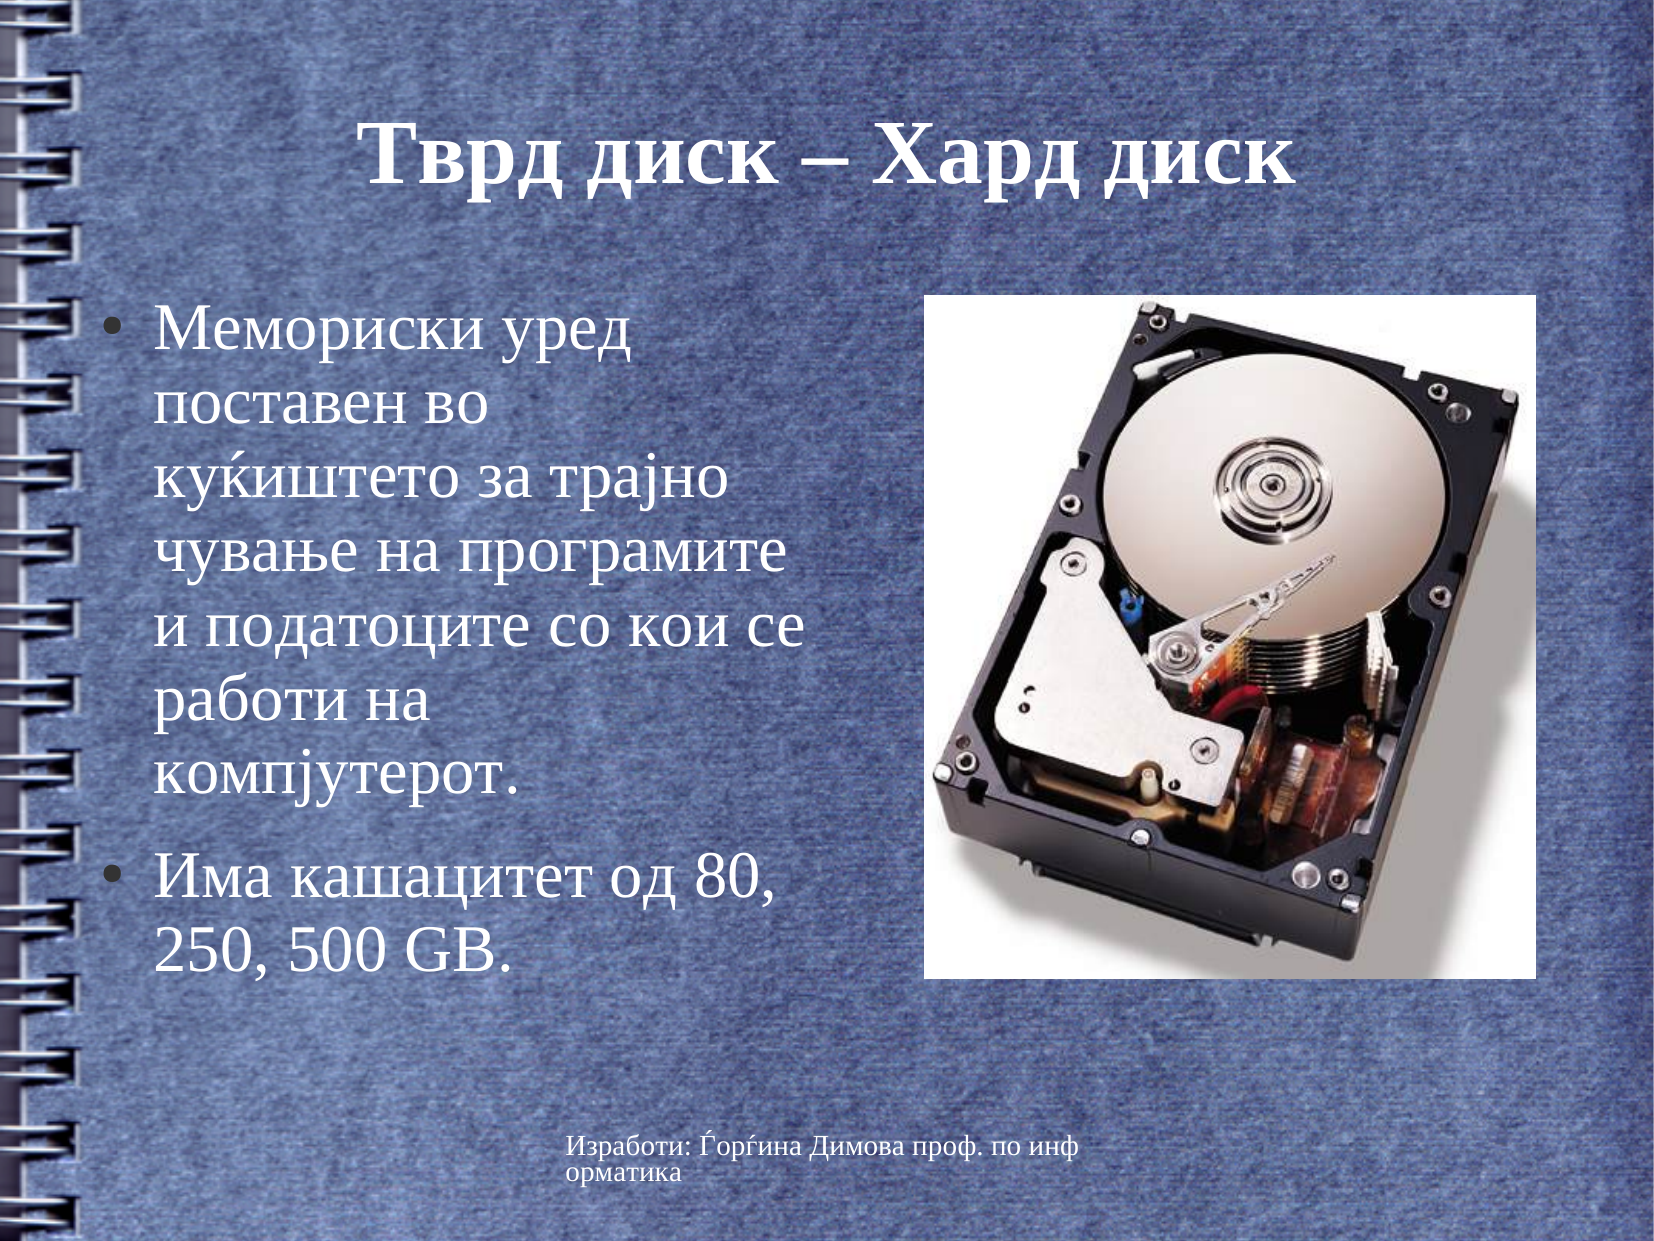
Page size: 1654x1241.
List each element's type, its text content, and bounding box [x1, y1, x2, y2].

list Мемориски уред поставен во куќиштето за трајно чување на програмите и податоците со кои се работи на компјутерот. Има кашацитет од 80, 250, 500 GB. [82, 290, 809, 1109]
title Тврд диск – Хард диск [82, 49, 1571, 257]
picture [0, 0, 1654, 1241]
